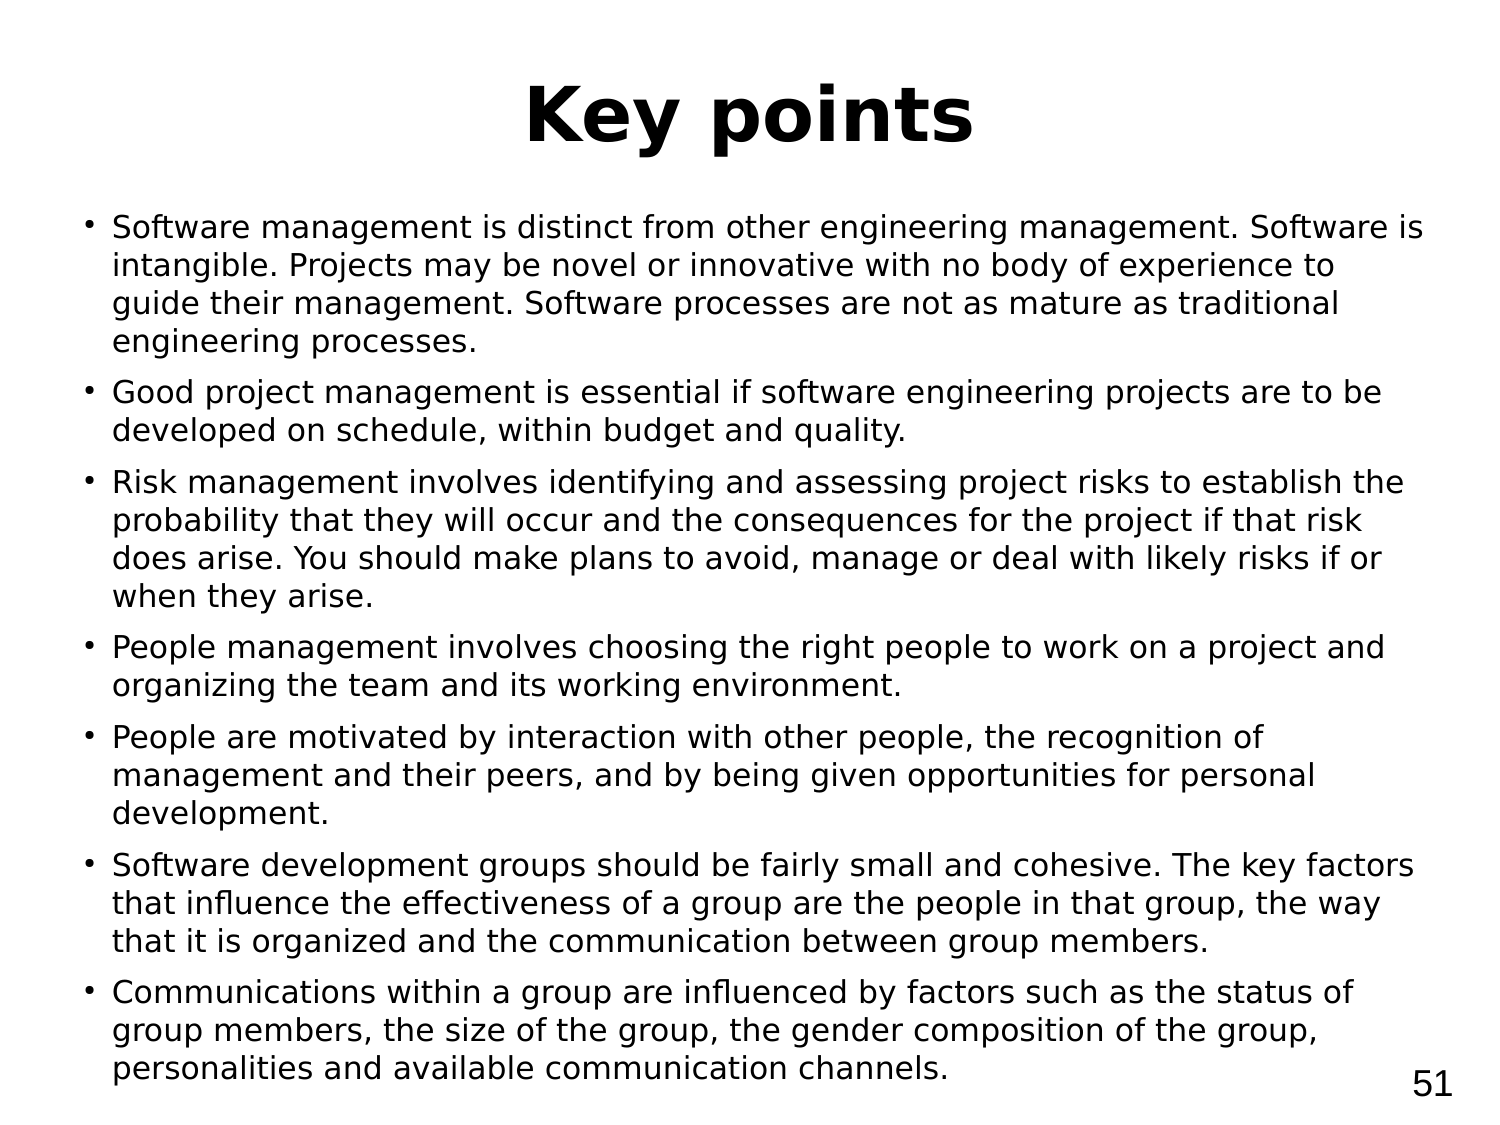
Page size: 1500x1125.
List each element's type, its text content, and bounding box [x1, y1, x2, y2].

list Software management is distinct from other engineering management. Software is intangible. Projects may be novel or innovative with no body of experience to guide their management. Software processes are not as mature as traditional engineering processes. Good project management is essential if software engineering projects are to be developed on schedule, within budget and quality. Risk management involves identifying and assessing project risks to establish the probability that they will occur and the consequences for the project if that risk does arise. You should make plans to avoid, manage or deal with likely risks if or when they arise. People management involves choosing the right people to work on a project and organizing the team and its working environment. People are motivated by interaction with other people, the recognition of management and their peers, and by being given opportunities for personal development. Software development groups should be fairly small and cohesive. The key factors that influence the effectiveness of a group are the people in that group, the way that it is organized and the communication between group members. Communications within a group are influenced by factors such as the status of group members, the size of the group, the gender composition of the group, personalities and available communication channels. [75, 206, 1425, 1093]
title Key points [75, 44, 1425, 177]
